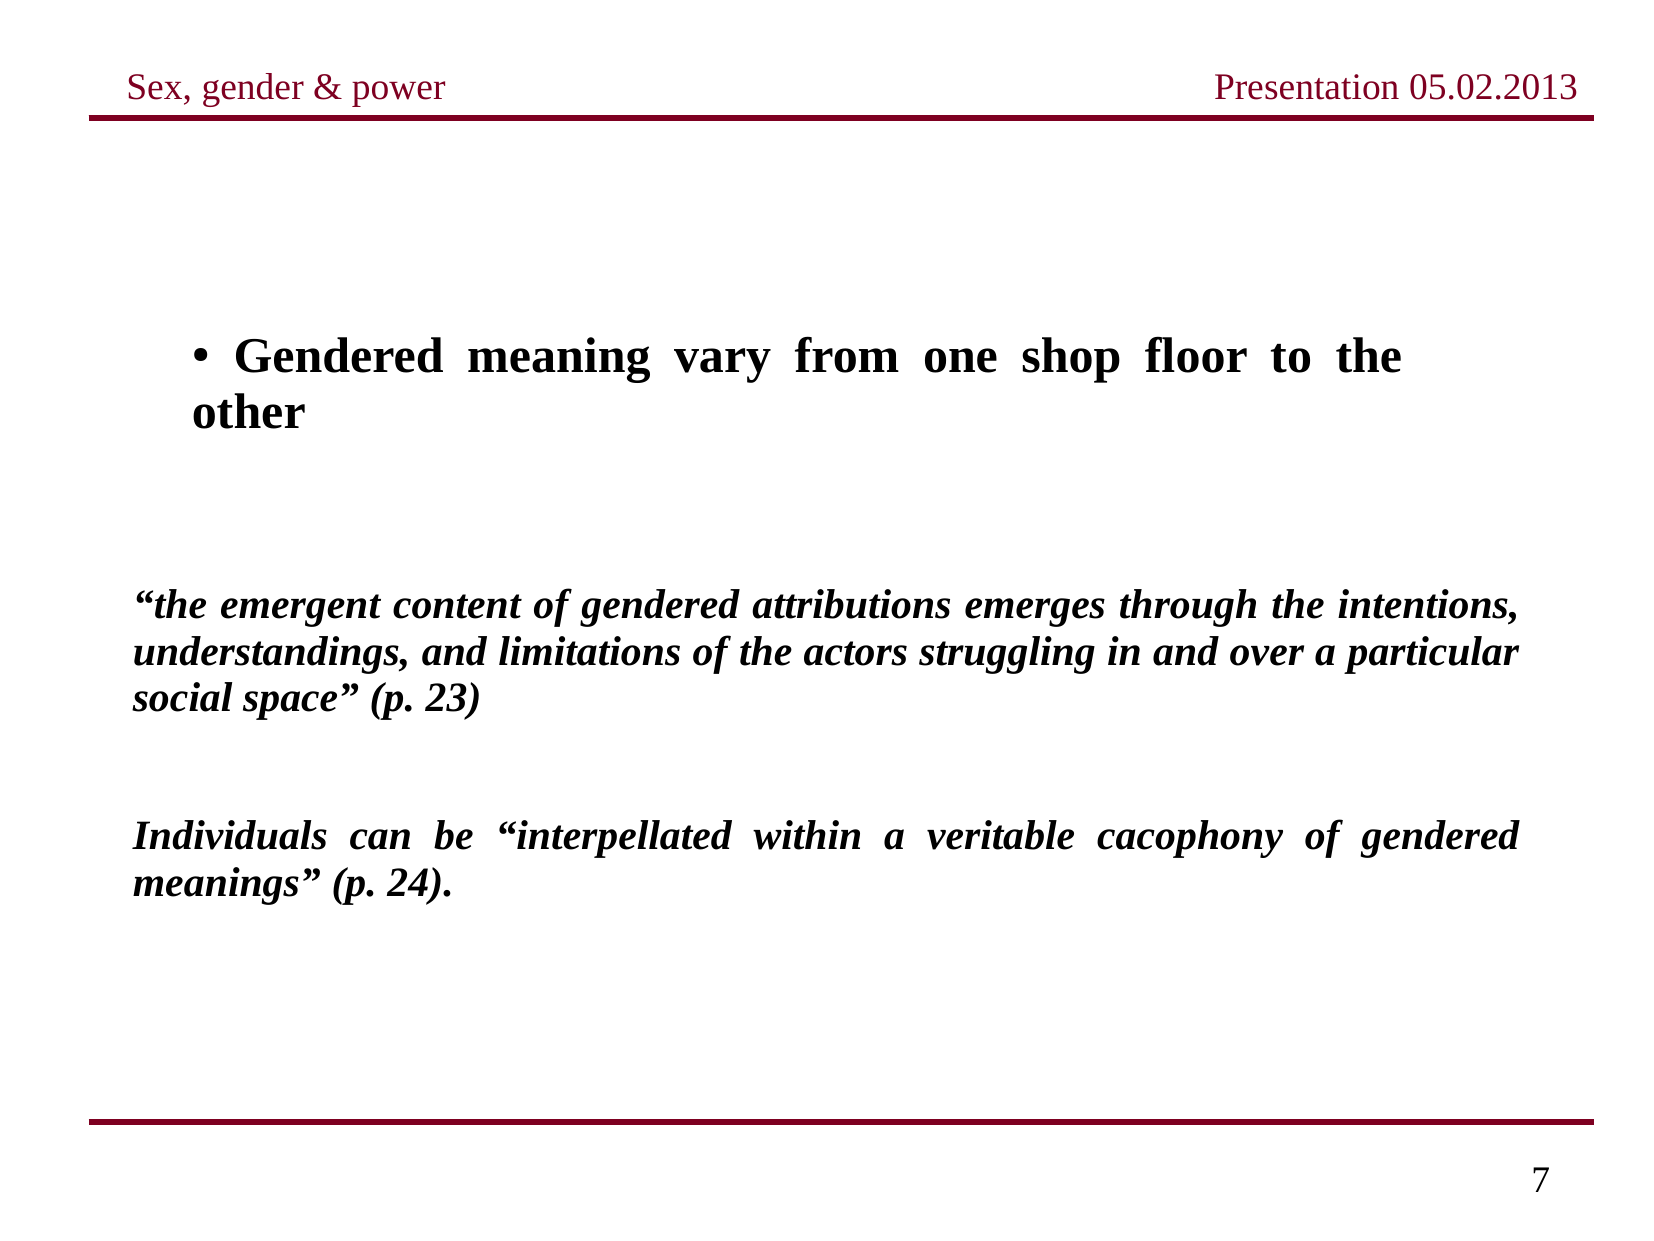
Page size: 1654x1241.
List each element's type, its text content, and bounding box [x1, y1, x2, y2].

text_box “the emergent content of gendered attributions emerges through the intentions, understandings, and limitations of the actors struggling in and over a particular social space” (p. 23) Individuals can be “interpellated within a veritable cacophony of gendered meanings” (p. 24). [118, 481, 1536, 945]
text_box Gendered meaning vary from one shop floor to the other [177, 265, 1418, 447]
text_box Sex, gender & power Presentation 05.02.2013 [88, 59, 1595, 116]
text_box <numéro> [1417, 1151, 1565, 1208]
